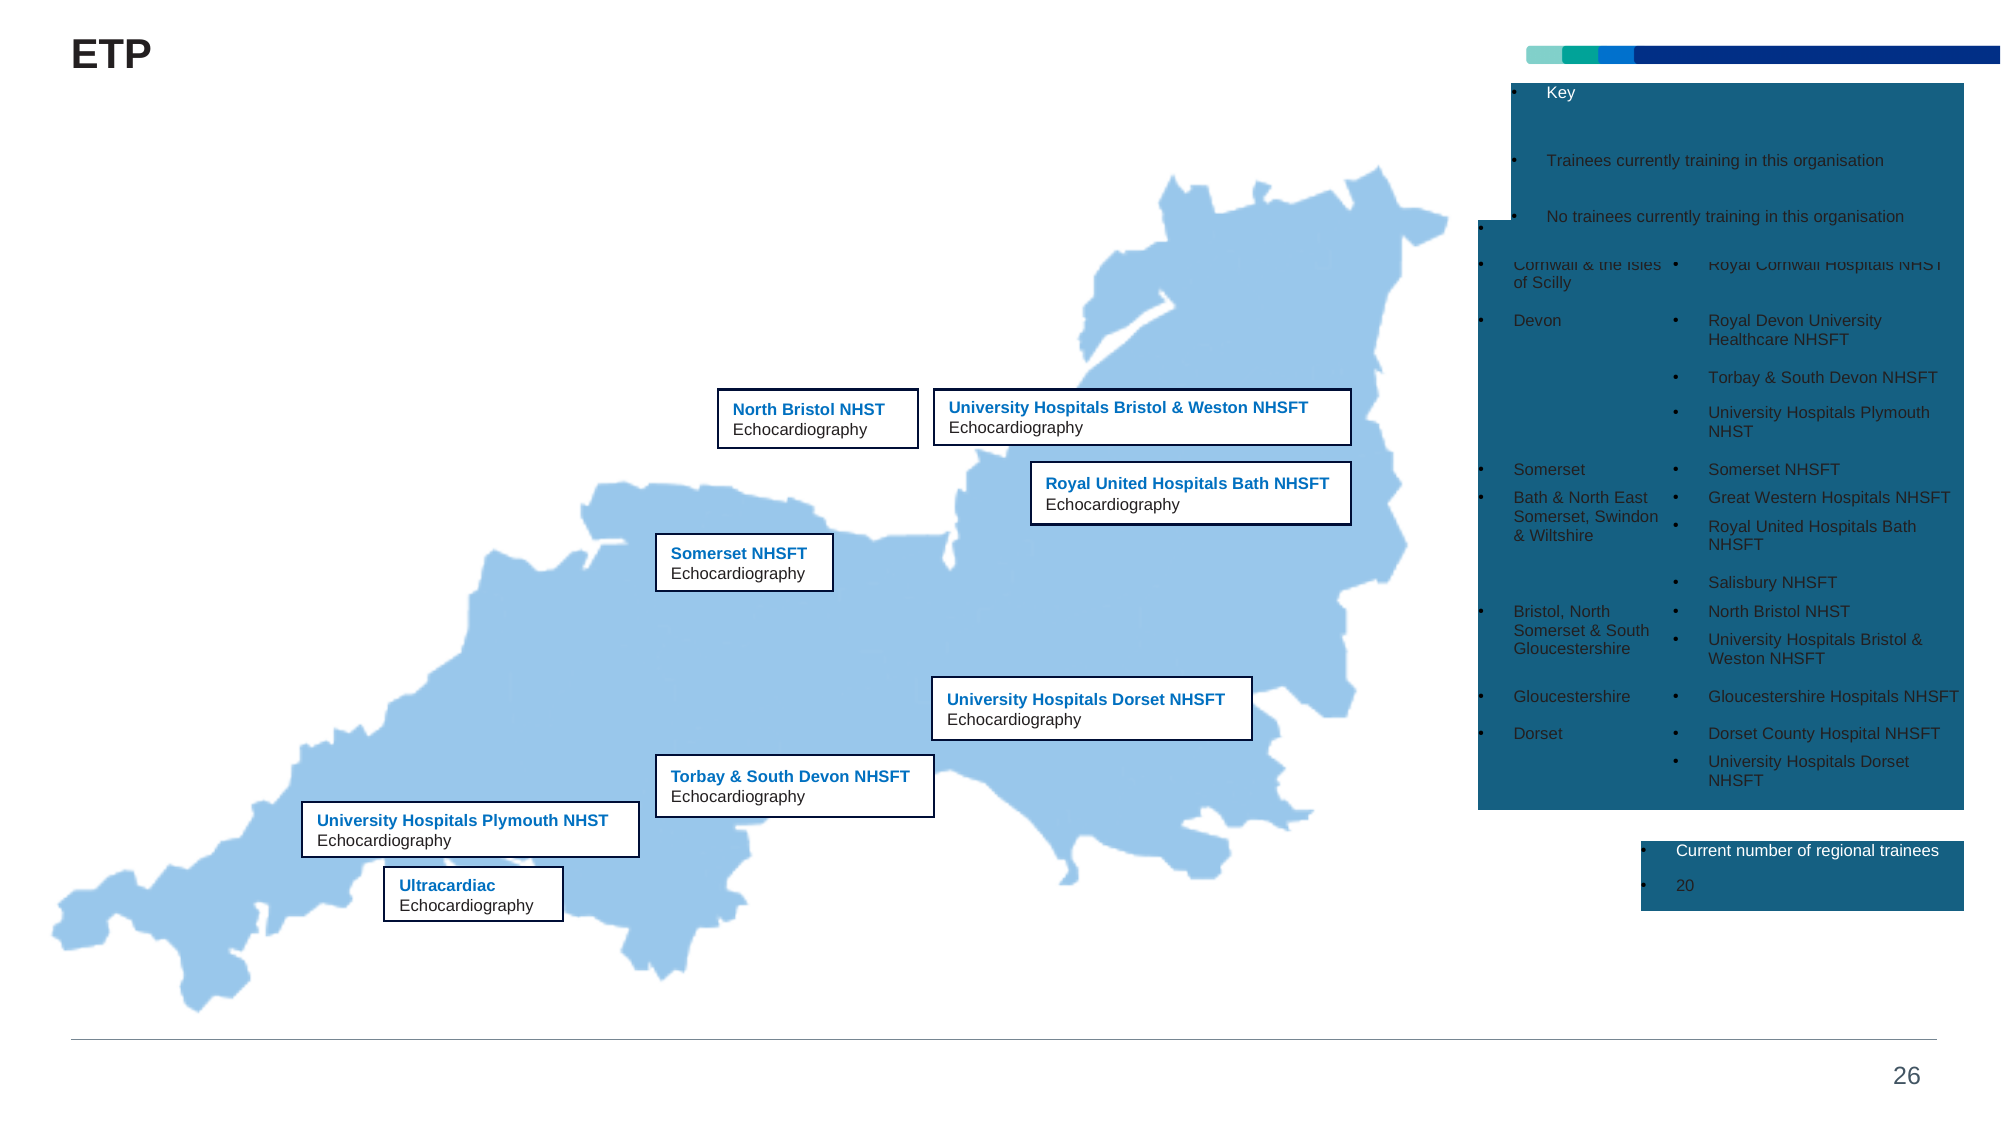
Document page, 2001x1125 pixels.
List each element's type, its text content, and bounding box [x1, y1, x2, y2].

table_header ICS [1478, 220, 1511, 255]
table_cell [1907, 152, 1964, 207]
text_box Somerset NHSFT Echocardiography [656, 534, 833, 591]
table_cell Dorset [1478, 724, 1673, 810]
table_header Current number of regional trainees [1641, 841, 1964, 876]
table_cell University Hospitals Bristol & Weston NHSFT [1673, 630, 1964, 687]
table_cell Devon [1478, 312, 1673, 460]
table_cell No trainees currently training in this organisation [1511, 207, 1907, 262]
text_box Royal United Hospitals Bath NHSFT Echocardiography [1031, 462, 1351, 524]
table_header [1907, 83, 1964, 152]
table_cell Gloucestershire Hospitals NHSFT [1673, 687, 1964, 724]
text_box University Hospitals Bristol & Weston NHSFT Echocardiography [934, 389, 1351, 445]
table_cell 20 [1641, 876, 1964, 911]
text_box University Hospitals Dorset NHSFT Echocardiography [932, 677, 1252, 740]
table_cell [1907, 207, 1964, 262]
title ETP [70, 32, 1513, 79]
table_cell University Hospitals Dorset NHSFT [1673, 753, 1964, 810]
table_cell Dorset County Hospital NHSFT [1673, 724, 1964, 753]
table_header Key [1511, 83, 1907, 152]
table_cell Royal Cornwall Hospitals NHST [1673, 262, 1964, 312]
text_box University Hospitals Plymouth NHST Echocardiography [302, 802, 639, 857]
table_cell Bristol, North Somerset & South Gloucestershire [1478, 602, 1673, 687]
picture [42, 157, 1463, 1040]
table_cell Somerset [1478, 460, 1673, 489]
table_cell Great Western Hospitals NHSFT [1673, 489, 1964, 517]
table_cell Gloucestershire [1478, 687, 1673, 724]
table_cell Somerset NHSFT [1673, 460, 1964, 489]
table_cell Salisbury NHSFT [1673, 574, 1964, 602]
table_cell Trainees currently training in this organisation [1511, 152, 1907, 207]
table_cell Torbay & South Devon NHSFT [1673, 368, 1964, 404]
table_cell Royal Devon University Healthcare NHSFT [1673, 312, 1964, 368]
table_cell Royal United Hospitals Bath NHSFT [1673, 517, 1964, 574]
table_cell University Hospitals Plymouth NHST [1673, 404, 1964, 460]
text_box North Bristol NHST Echocardiography [718, 390, 918, 448]
text_box Ultracardiac Echocardiography [384, 867, 563, 921]
text_box Torbay & South Devon NHSFT Echocardiography [656, 755, 934, 817]
table_cell North Bristol NHST [1673, 602, 1964, 630]
table_cell Cornwall & the Isles of Scilly [1478, 255, 1673, 312]
table_cell Bath & North East Somerset, Swindon & Wiltshire [1478, 489, 1673, 602]
